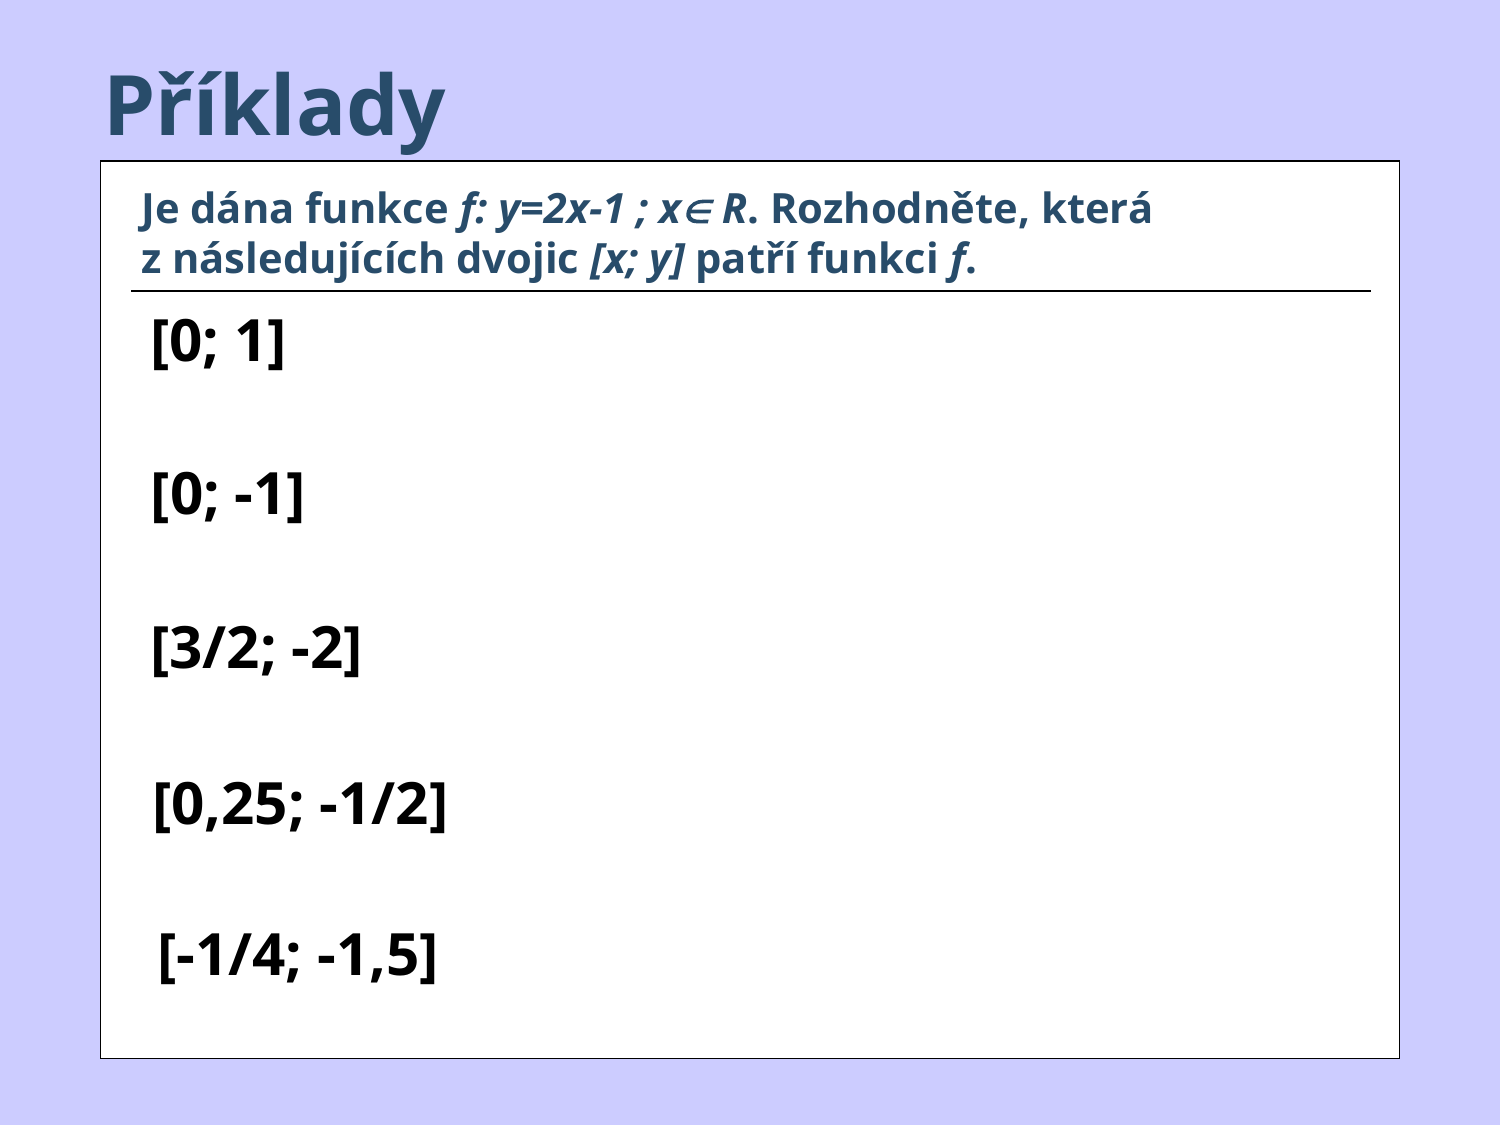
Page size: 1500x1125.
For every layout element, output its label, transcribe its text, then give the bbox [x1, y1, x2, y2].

text_box [0,25; -1/2] [137, 753, 682, 849]
text_box [3/2; -2] [135, 597, 680, 693]
text_box Je dána funkce f: y=2x-1 ; x R. Rozhodněte, která z následujících dvojic [x; y] patří funkci f. [126, 184, 1367, 279]
text_box [100, 190, 1400, 1059]
title Příklady [88, 39, 1414, 190]
text_box [0; -1] [135, 444, 609, 539]
text_box [0; 1] [135, 292, 502, 386]
text_box [-1/4; -1,5] [142, 904, 687, 1000]
